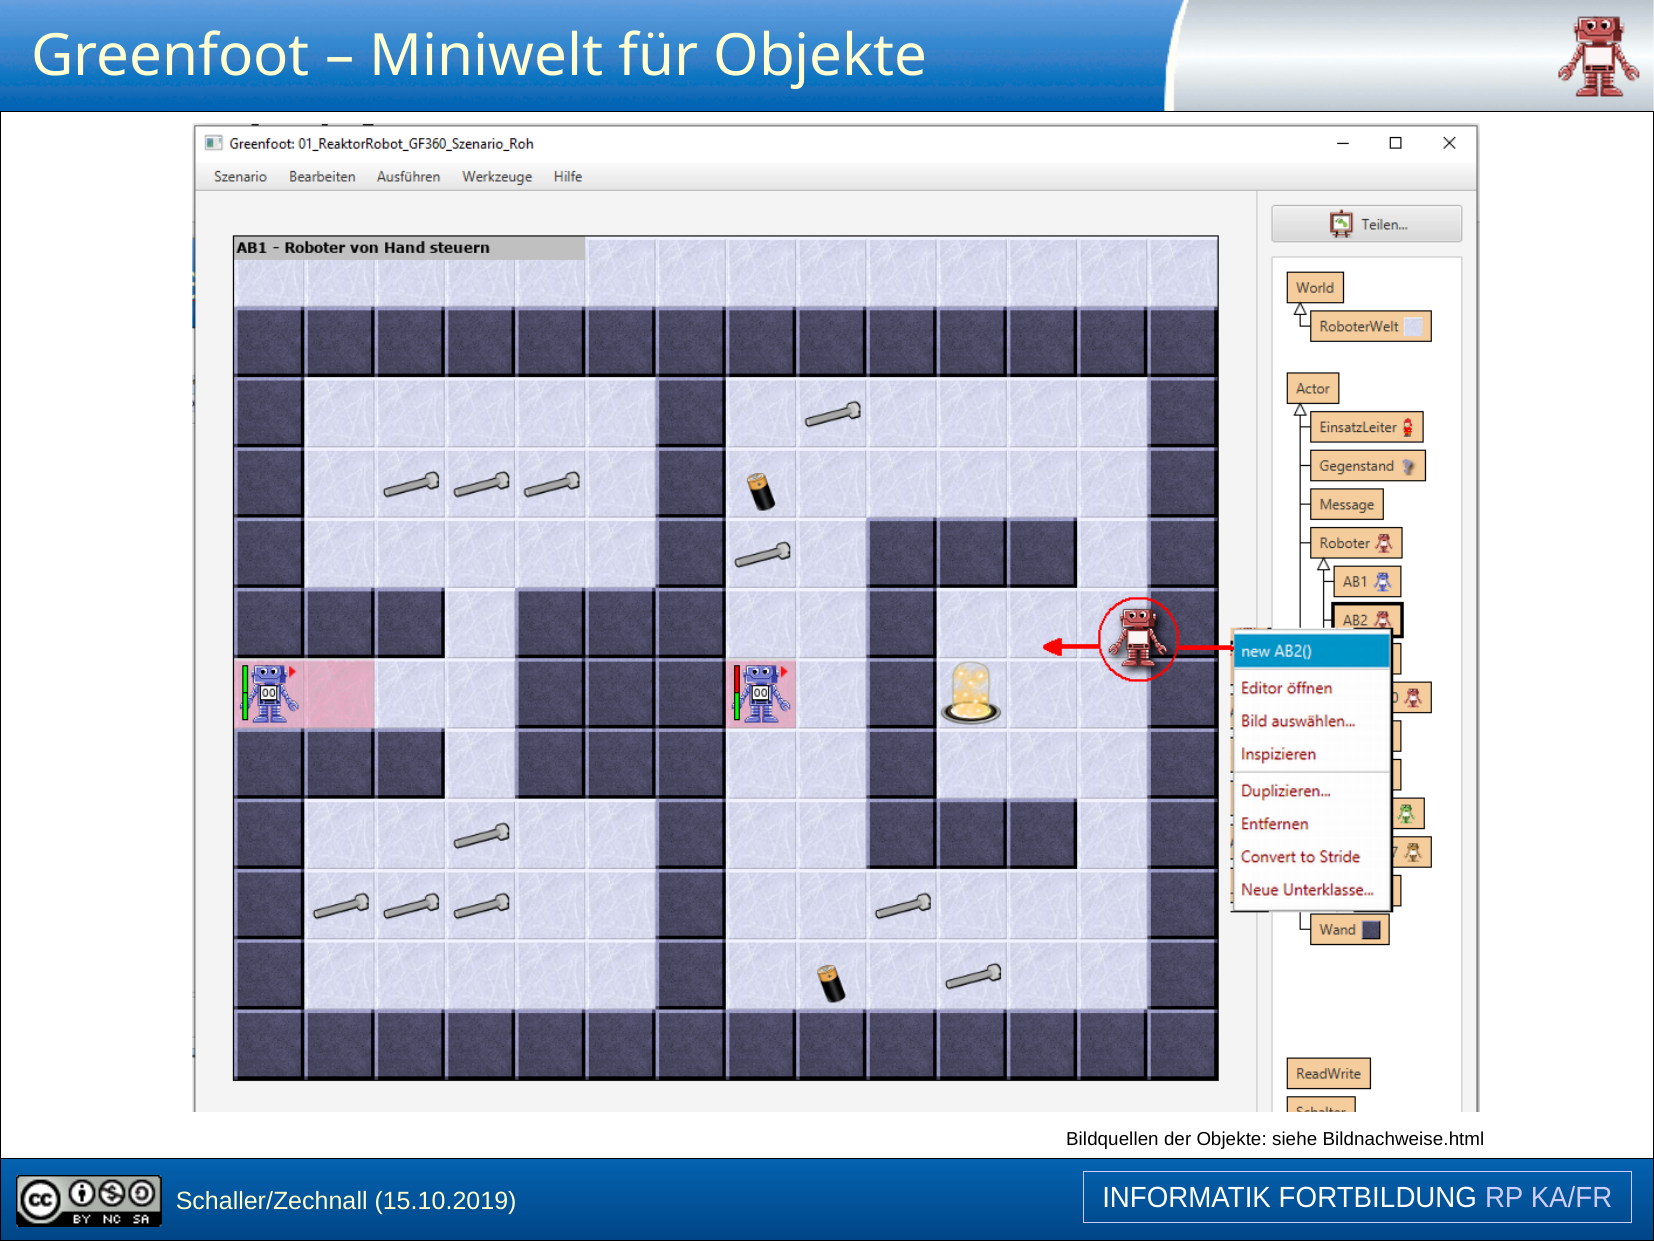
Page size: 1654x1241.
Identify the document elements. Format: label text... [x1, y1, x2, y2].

picture [192, 123, 1480, 1112]
text_box Bildquellen der Objekte: siehe Bildnachweise.html [1051, 1121, 1505, 1167]
picture [0, 0, 1654, 111]
picture [16, 1175, 162, 1227]
title Greenfoot – Miniwelt für Objekte [31, 14, 1151, 92]
